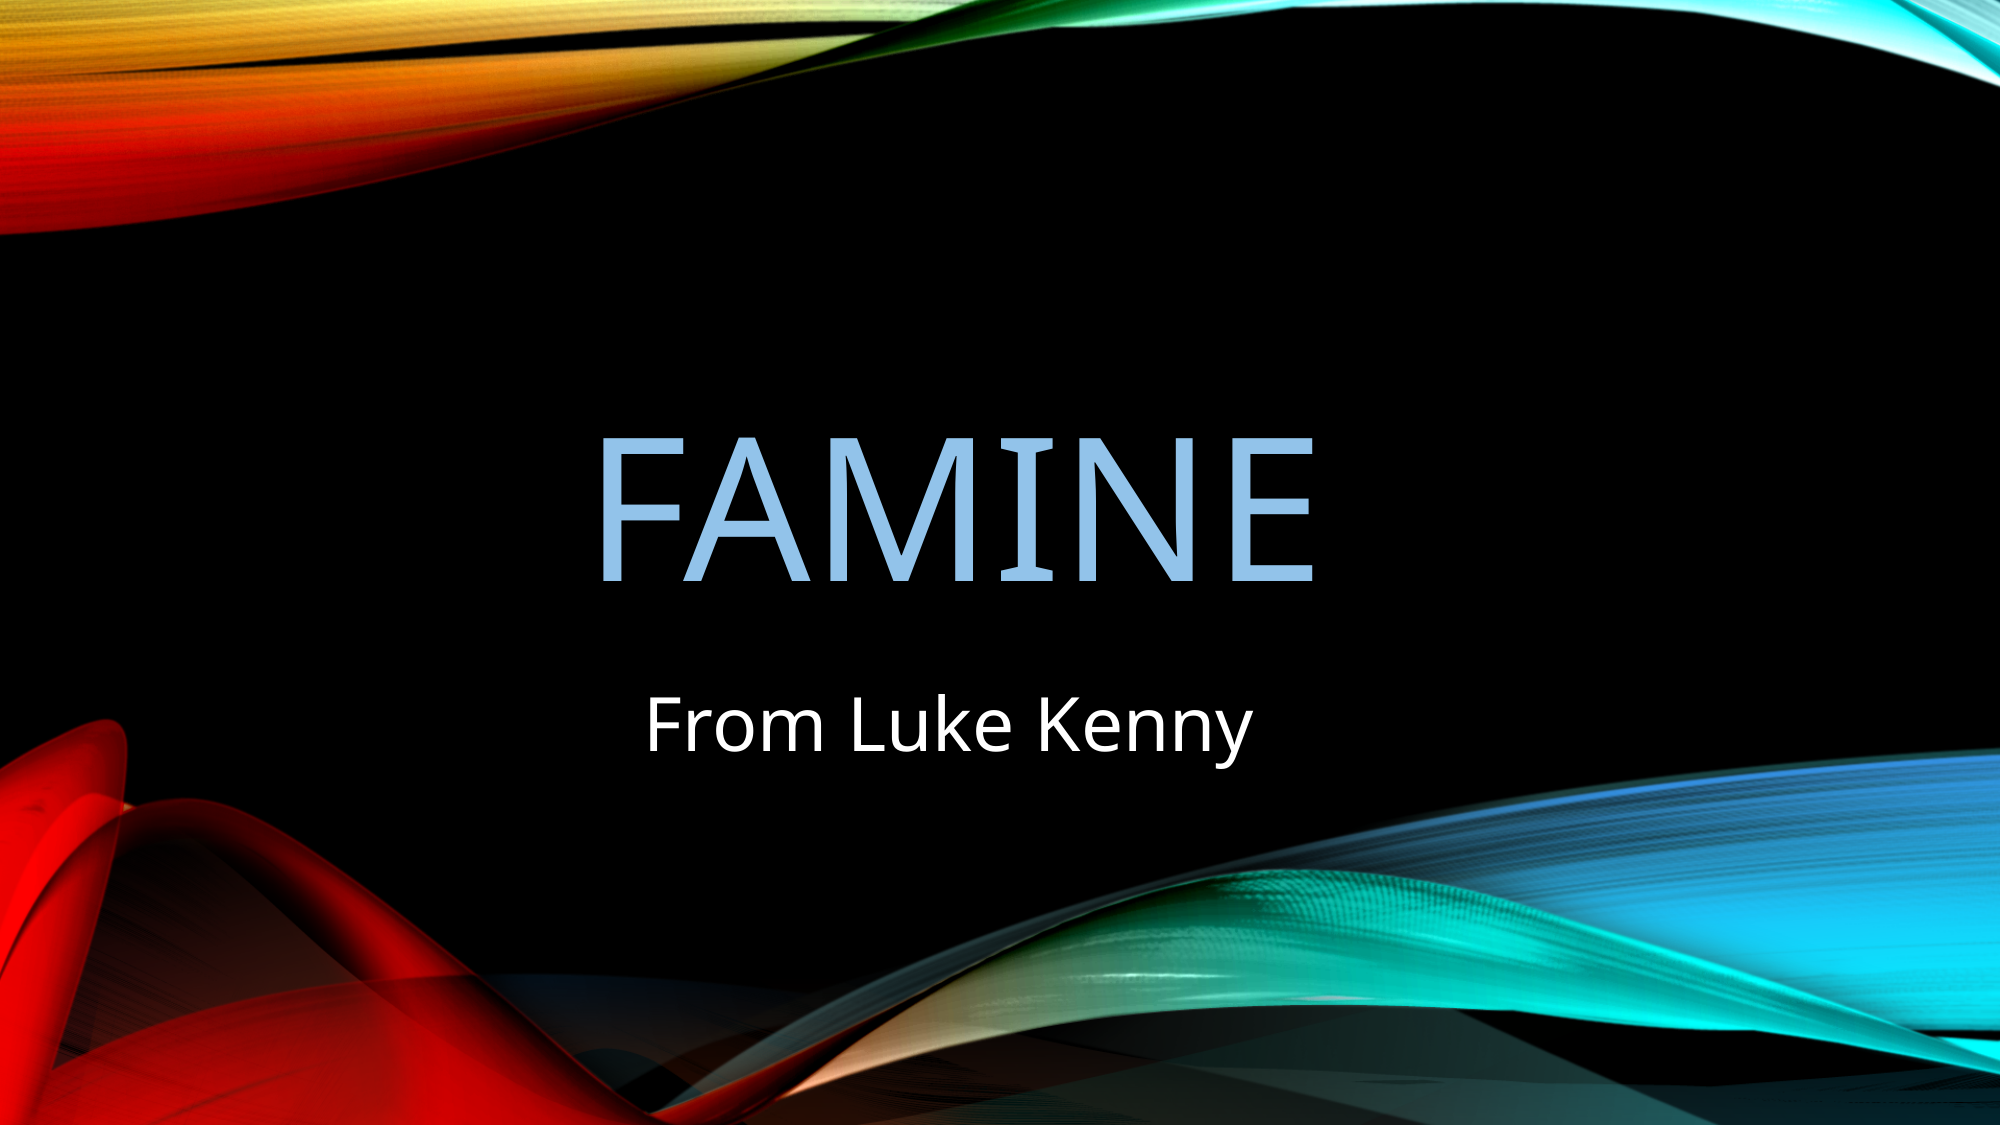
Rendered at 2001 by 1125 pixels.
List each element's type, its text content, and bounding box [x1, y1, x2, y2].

subtitle From Luke Kenny [628, 679, 1442, 776]
title Famine [179, 332, 1730, 633]
